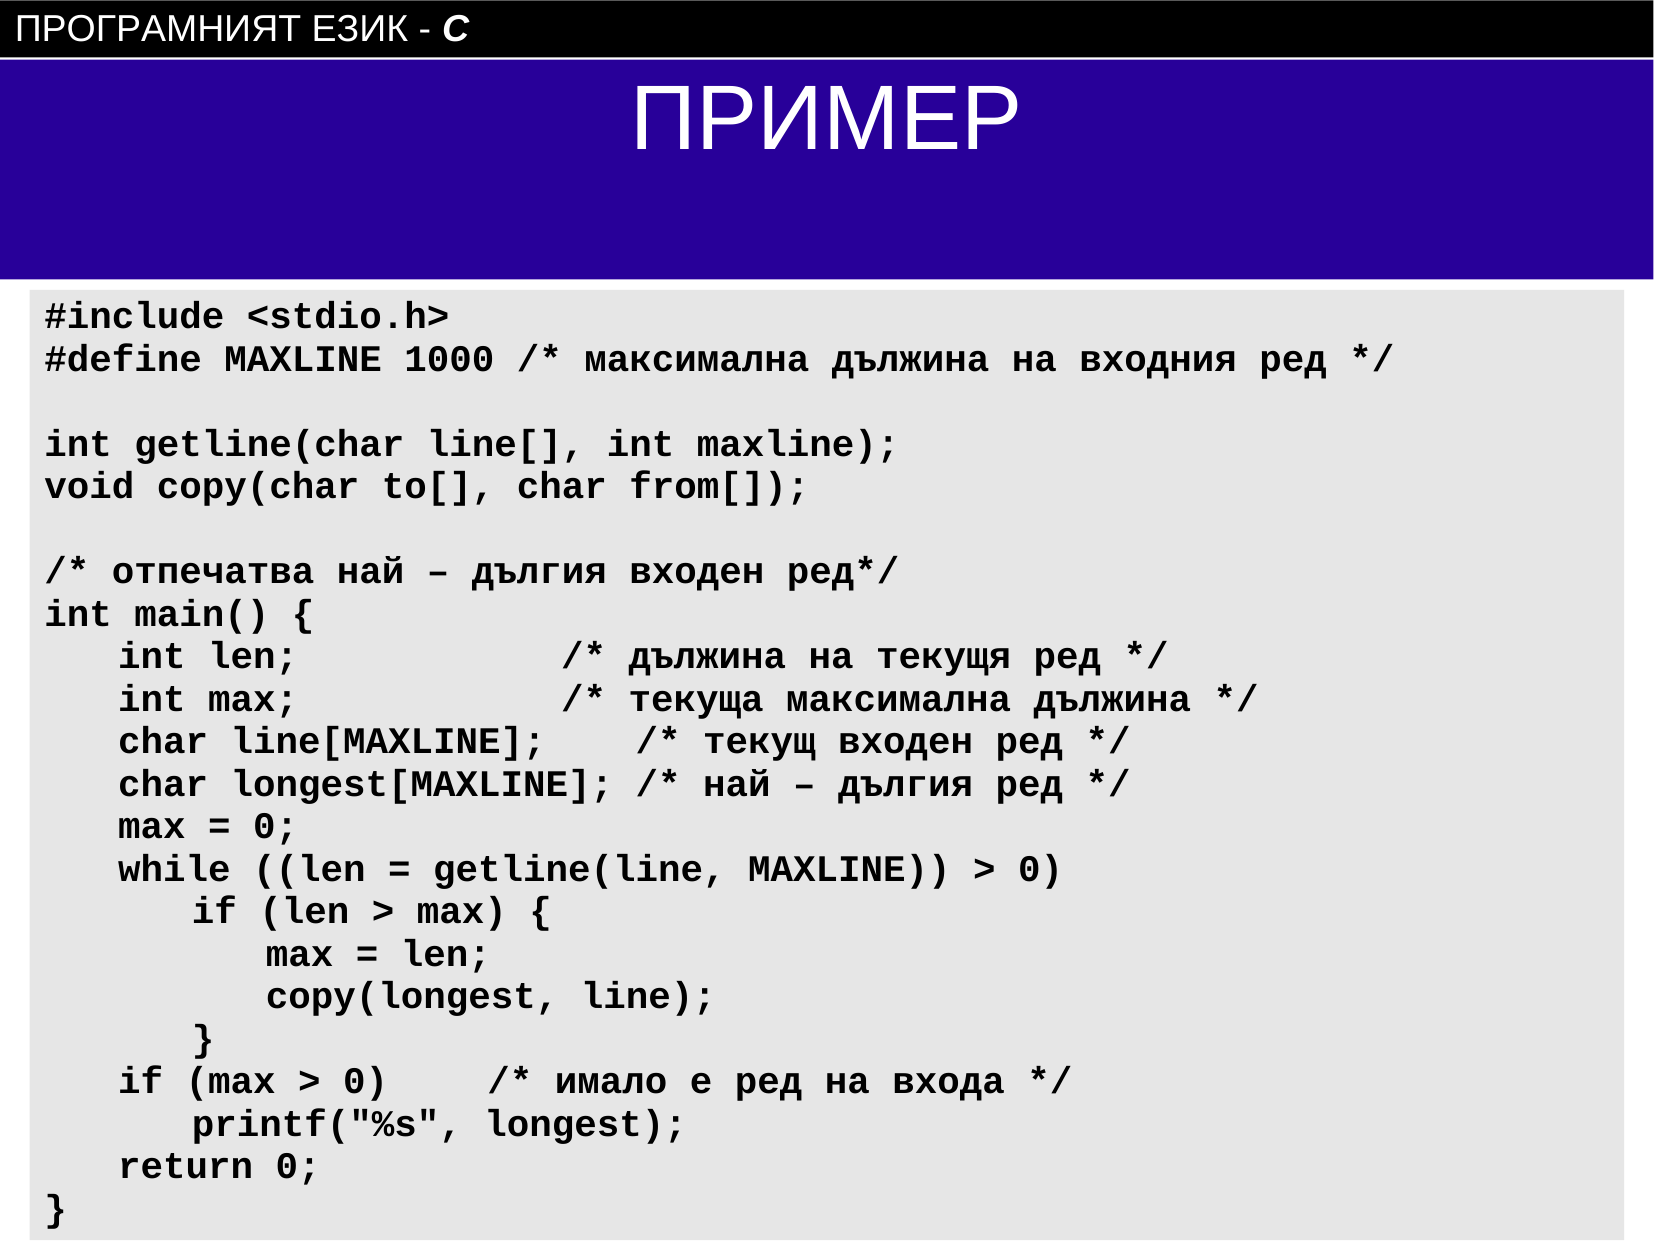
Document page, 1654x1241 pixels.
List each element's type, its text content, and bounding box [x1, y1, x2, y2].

text_box ПРОГРАМНИЯT ЕЗИК - С [0, 0, 1654, 58]
text_box ПРИМЕР [0, 59, 1654, 280]
text_box #include <stdio.h> #define MAXLINE 1000 /* максимална дължина на входния ред */ int getline(char line[], int maxline); void copy(char to[], char from[]); /* отпечатва най – дългия входен ред*/ int main() { int len; /* дължина на текущя ред */ int max; /* текуща максимална дължина */ char line[MAXLINE]; /* текущ входен ред */ char longest[MAXLINE]; /* най – дългия ред */ max = 0; while ((len = getline(line, MAXLINE)) > 0) if (len > max) { max = len; copy(longest, line); } if (max > 0) /* имало е ред на входа */ printf("%s", longest); return 0; } [29, 289, 1625, 1241]
